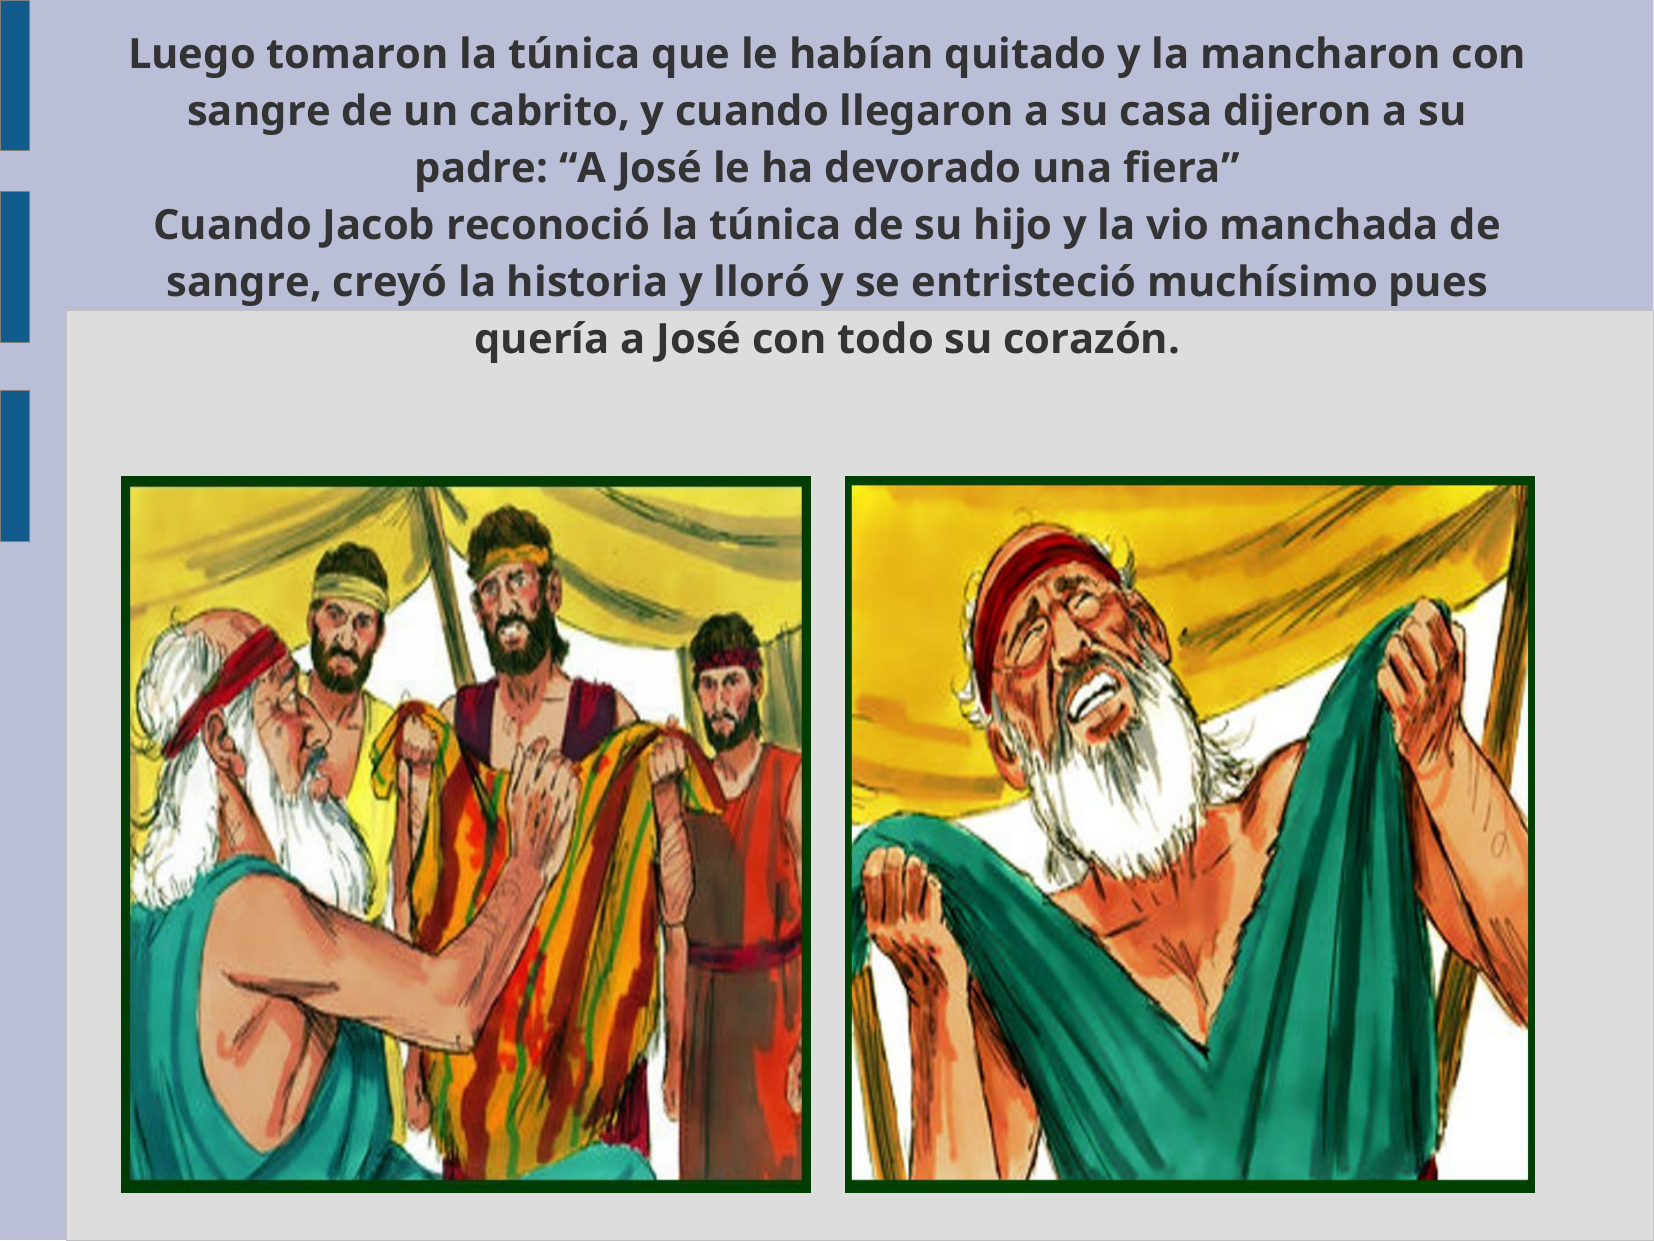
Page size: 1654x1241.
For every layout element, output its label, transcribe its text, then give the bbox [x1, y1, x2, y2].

picture [121, 476, 811, 1193]
picture [845, 476, 1535, 1193]
title Luego tomaron la túnica que le habían quitado y la mancharon con sangre de un cabrito, y cuando llegaron a su casa dijeron a su padre: “A José le ha devorado una fiera” Cuando Jacob reconoció la túnica de su hijo y la vio manchada de sangre, creyó la historia y lloró y se entristeció muchísimo pues quería a José con todo su corazón. [121, 19, 1534, 370]
